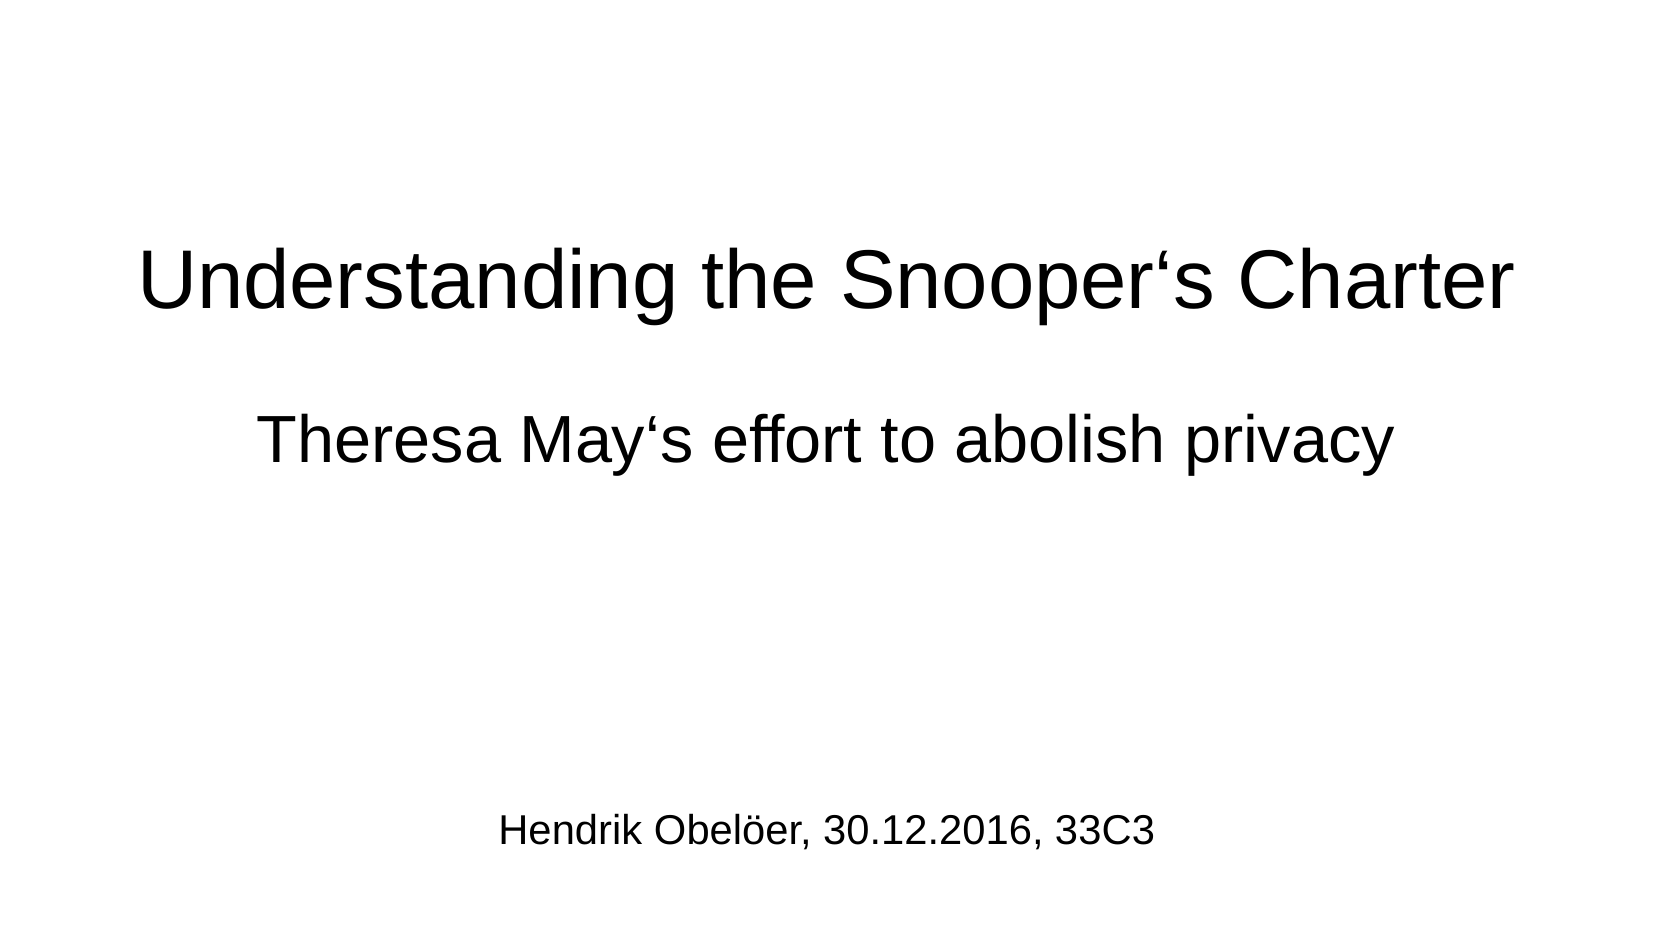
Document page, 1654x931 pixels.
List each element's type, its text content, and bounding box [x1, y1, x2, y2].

text_box Hendrik Obelöer, 30.12.2016, 33C3 [82, 767, 1571, 893]
subtitle Theresa May‘s effort to abolish privacy [82, 377, 1571, 502]
title Understanding the Snooper‘s Charter [82, 202, 1571, 358]
